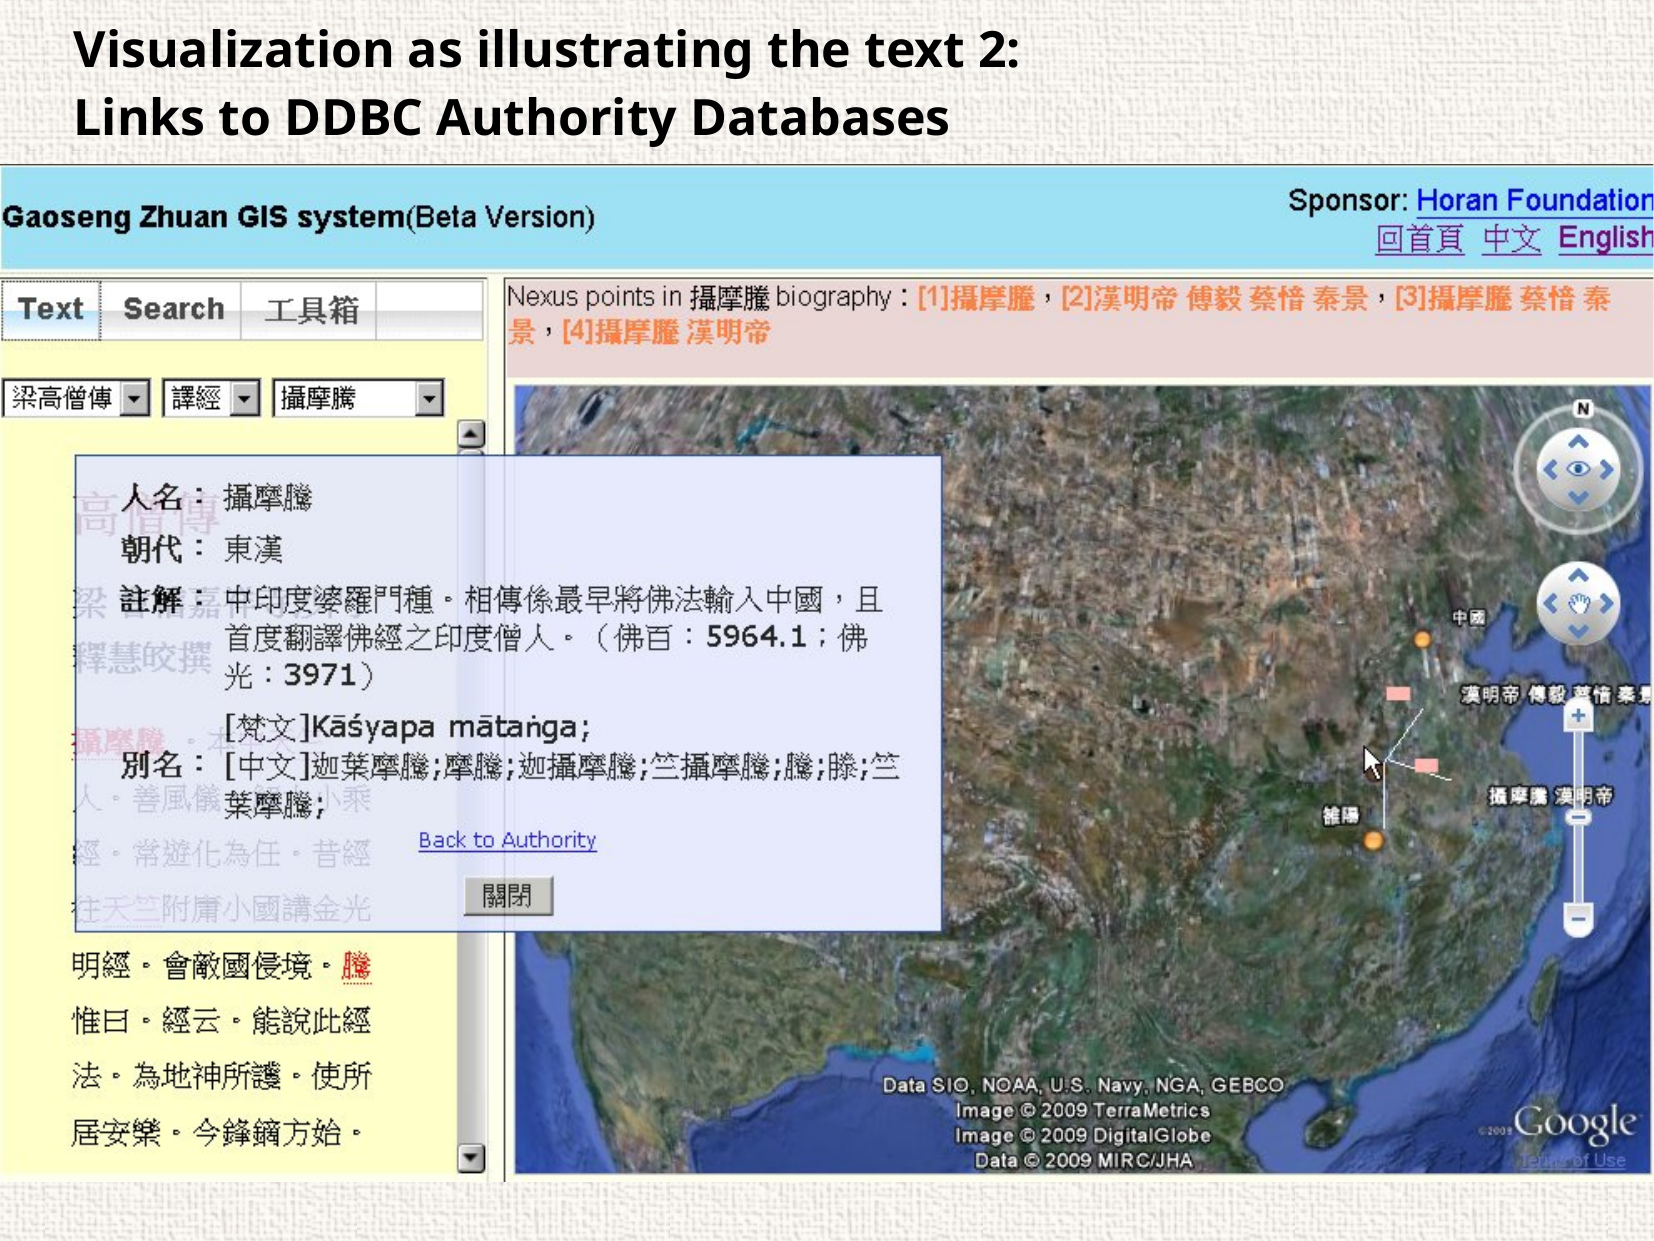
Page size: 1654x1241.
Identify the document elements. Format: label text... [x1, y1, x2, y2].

text_box Visualization as illustrating the text 2: Links to DDBC Authority Databases [59, 6, 1595, 156]
picture [0, 0, 1654, 1241]
